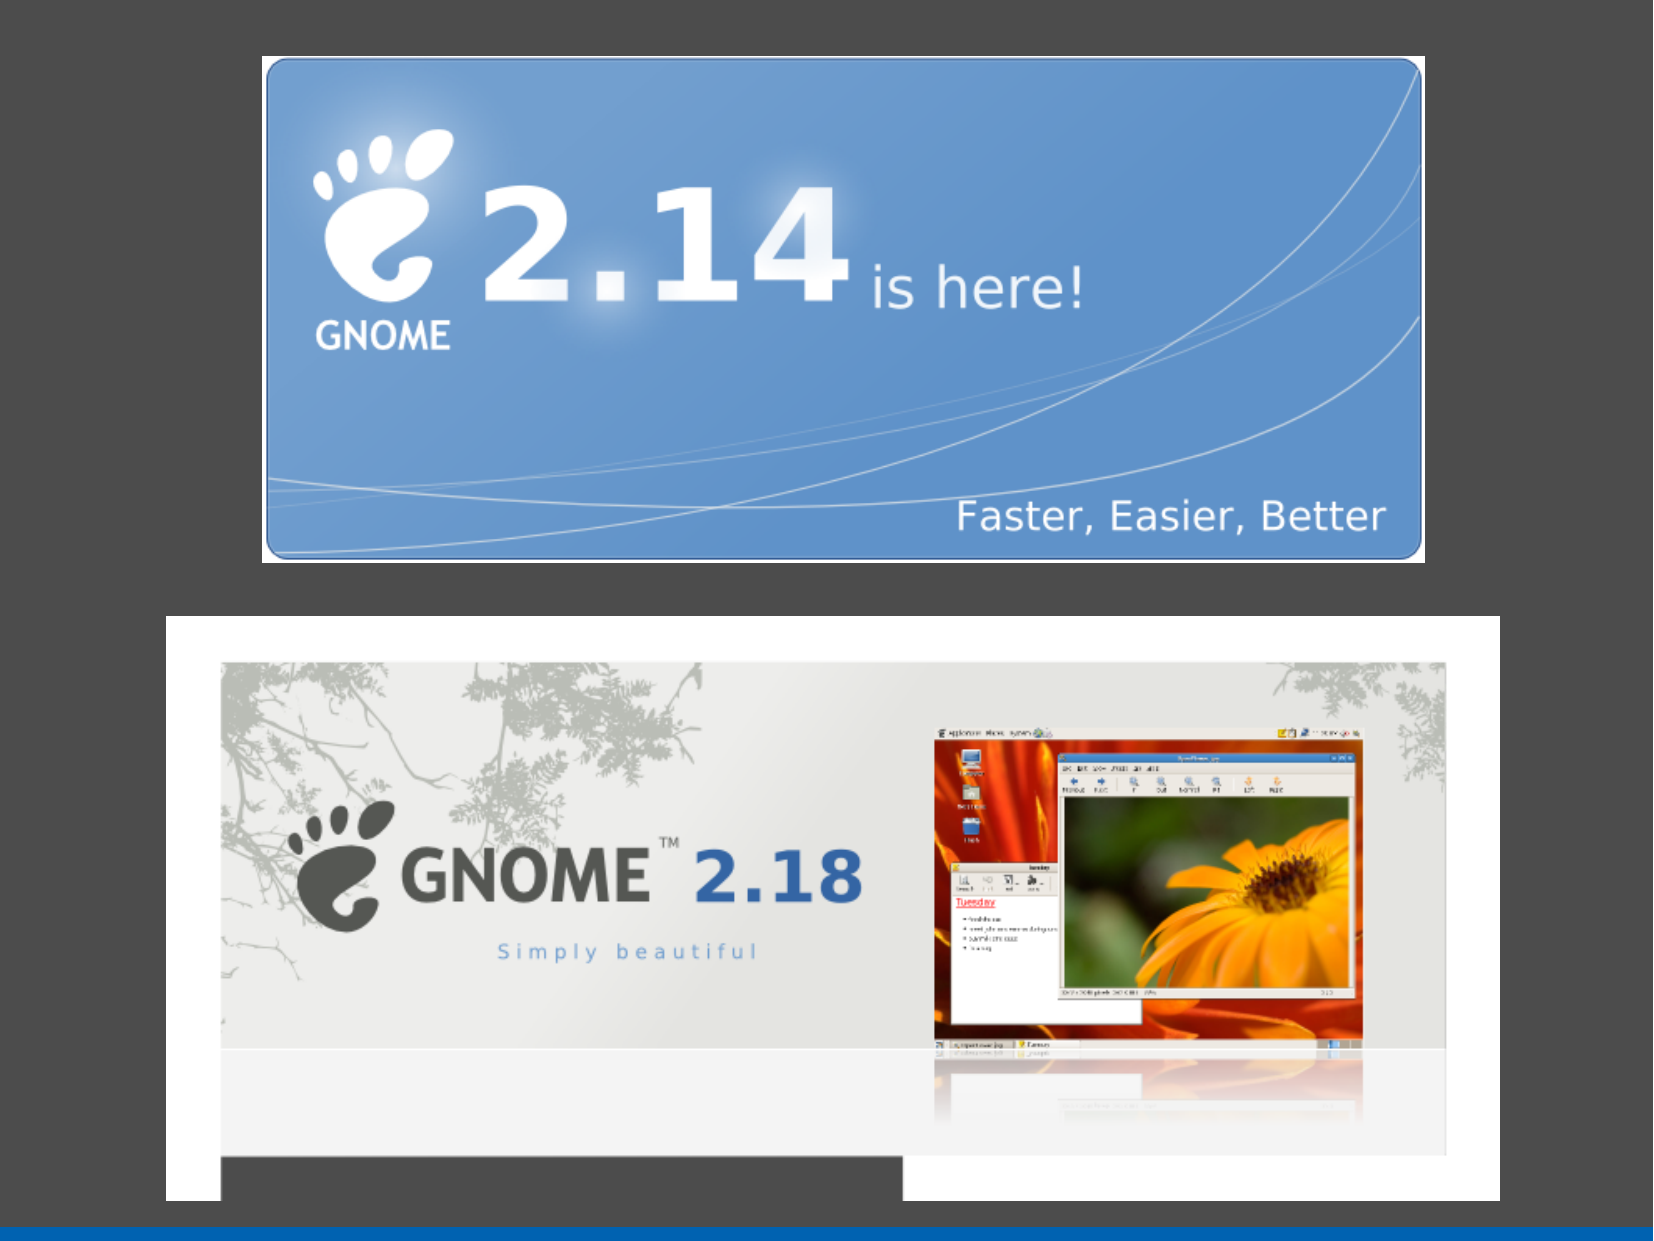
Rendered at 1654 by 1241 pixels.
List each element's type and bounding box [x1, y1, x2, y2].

picture [166, 616, 1500, 1201]
picture [262, 56, 1425, 563]
